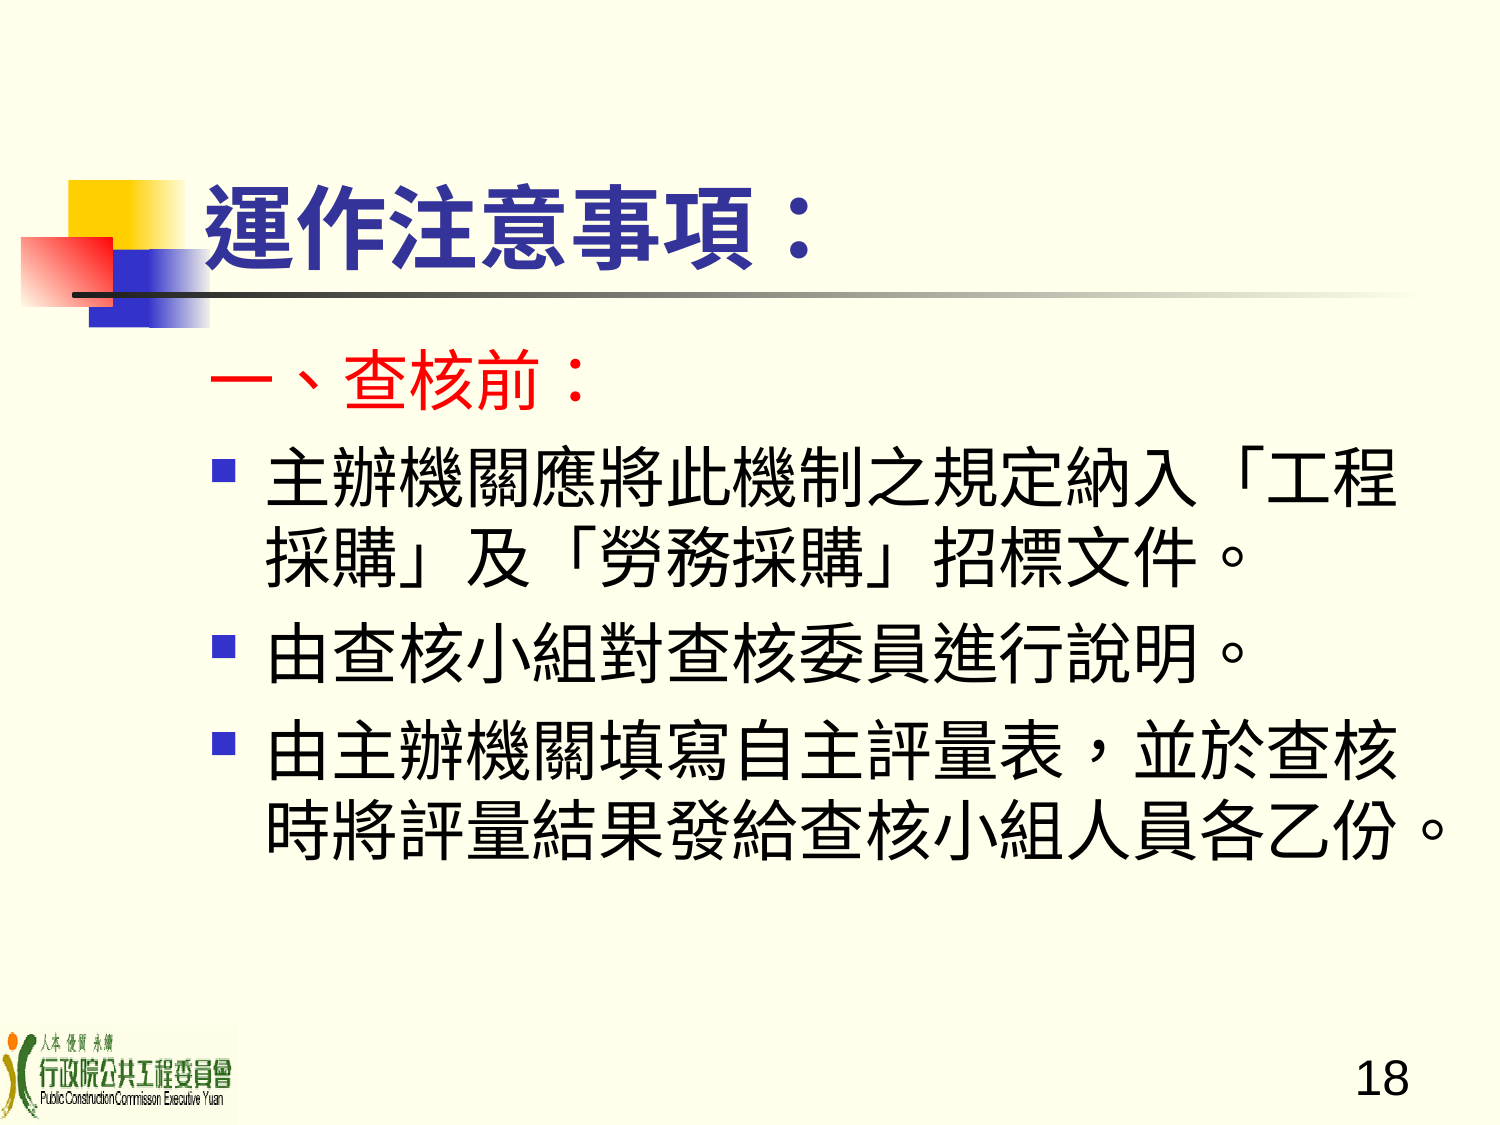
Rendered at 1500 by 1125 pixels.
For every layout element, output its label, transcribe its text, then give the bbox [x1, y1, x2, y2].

picture [0, 1024, 193, 1125]
list 一、查核前： 主辦機關應將此機制之規定納入「工程採購」及「勞務採購」招標文件。 由查核小組對查核委員進行說明。 由主辦機關填寫自主評量表，並於查核時將評量結果發給查核小組人員各乙份。 [193, 330, 1469, 1125]
title 運作注意事項： [188, 101, 1468, 289]
